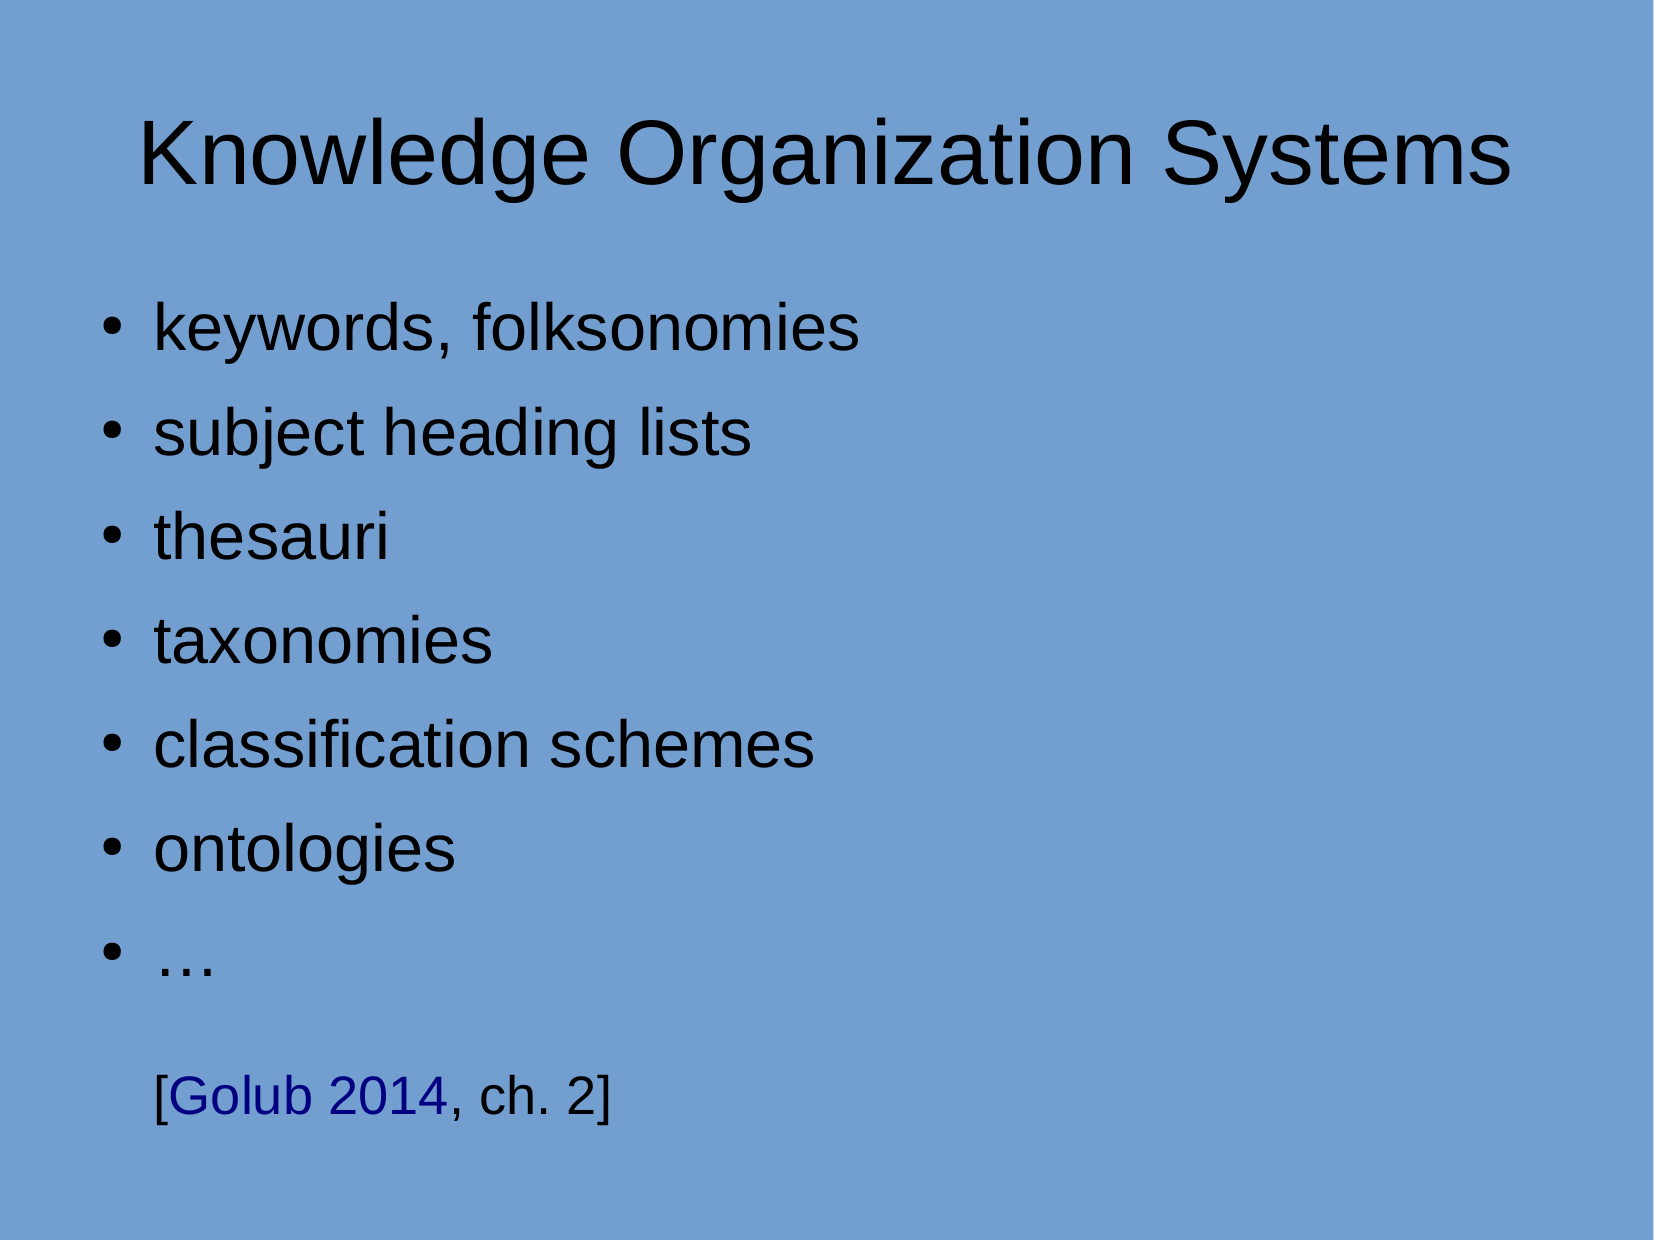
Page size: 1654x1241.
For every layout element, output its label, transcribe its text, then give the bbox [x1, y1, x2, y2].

title Knowledge Organization Systems [82, 49, 1571, 257]
list keywords, folksonomies subject heading lists thesauri taxonomies classification schemes ontologies … [Golub 2014, ch. 2] [82, 290, 1571, 1146]
